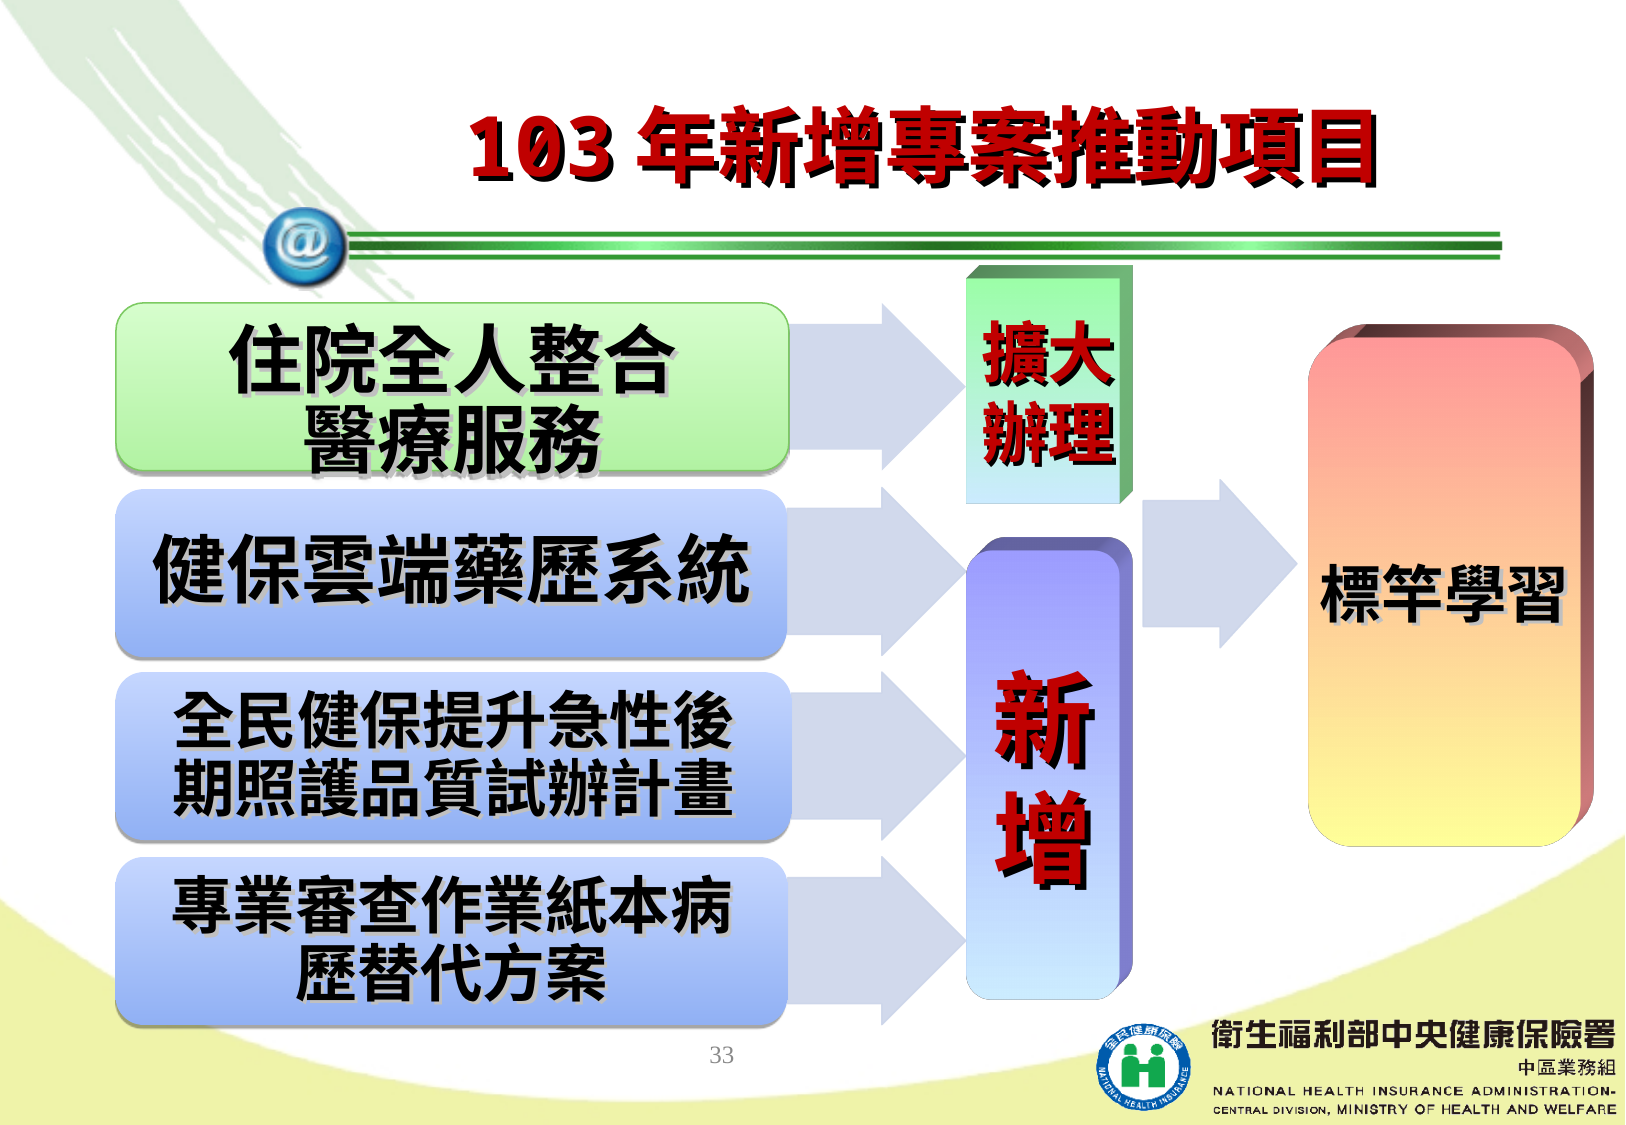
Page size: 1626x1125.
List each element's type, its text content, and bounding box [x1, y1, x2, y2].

text_box [788, 302, 966, 471]
text_box 住院全人整合 醫療服務 [115, 302, 789, 471]
text_box 全民健保提升急性後期照護品質試辦計畫 [115, 672, 792, 841]
text_box [787, 487, 966, 656]
text_box [1143, 479, 1297, 648]
text_box [791, 672, 966, 840]
text_box 健保雲端藥歷系統 [115, 489, 788, 658]
title 103年新增專案推動項目 [304, 78, 1544, 209]
text_box [694, 856, 1074, 1084]
text_box 專業審查作業紙本病歷替代方案 [115, 857, 788, 1025]
